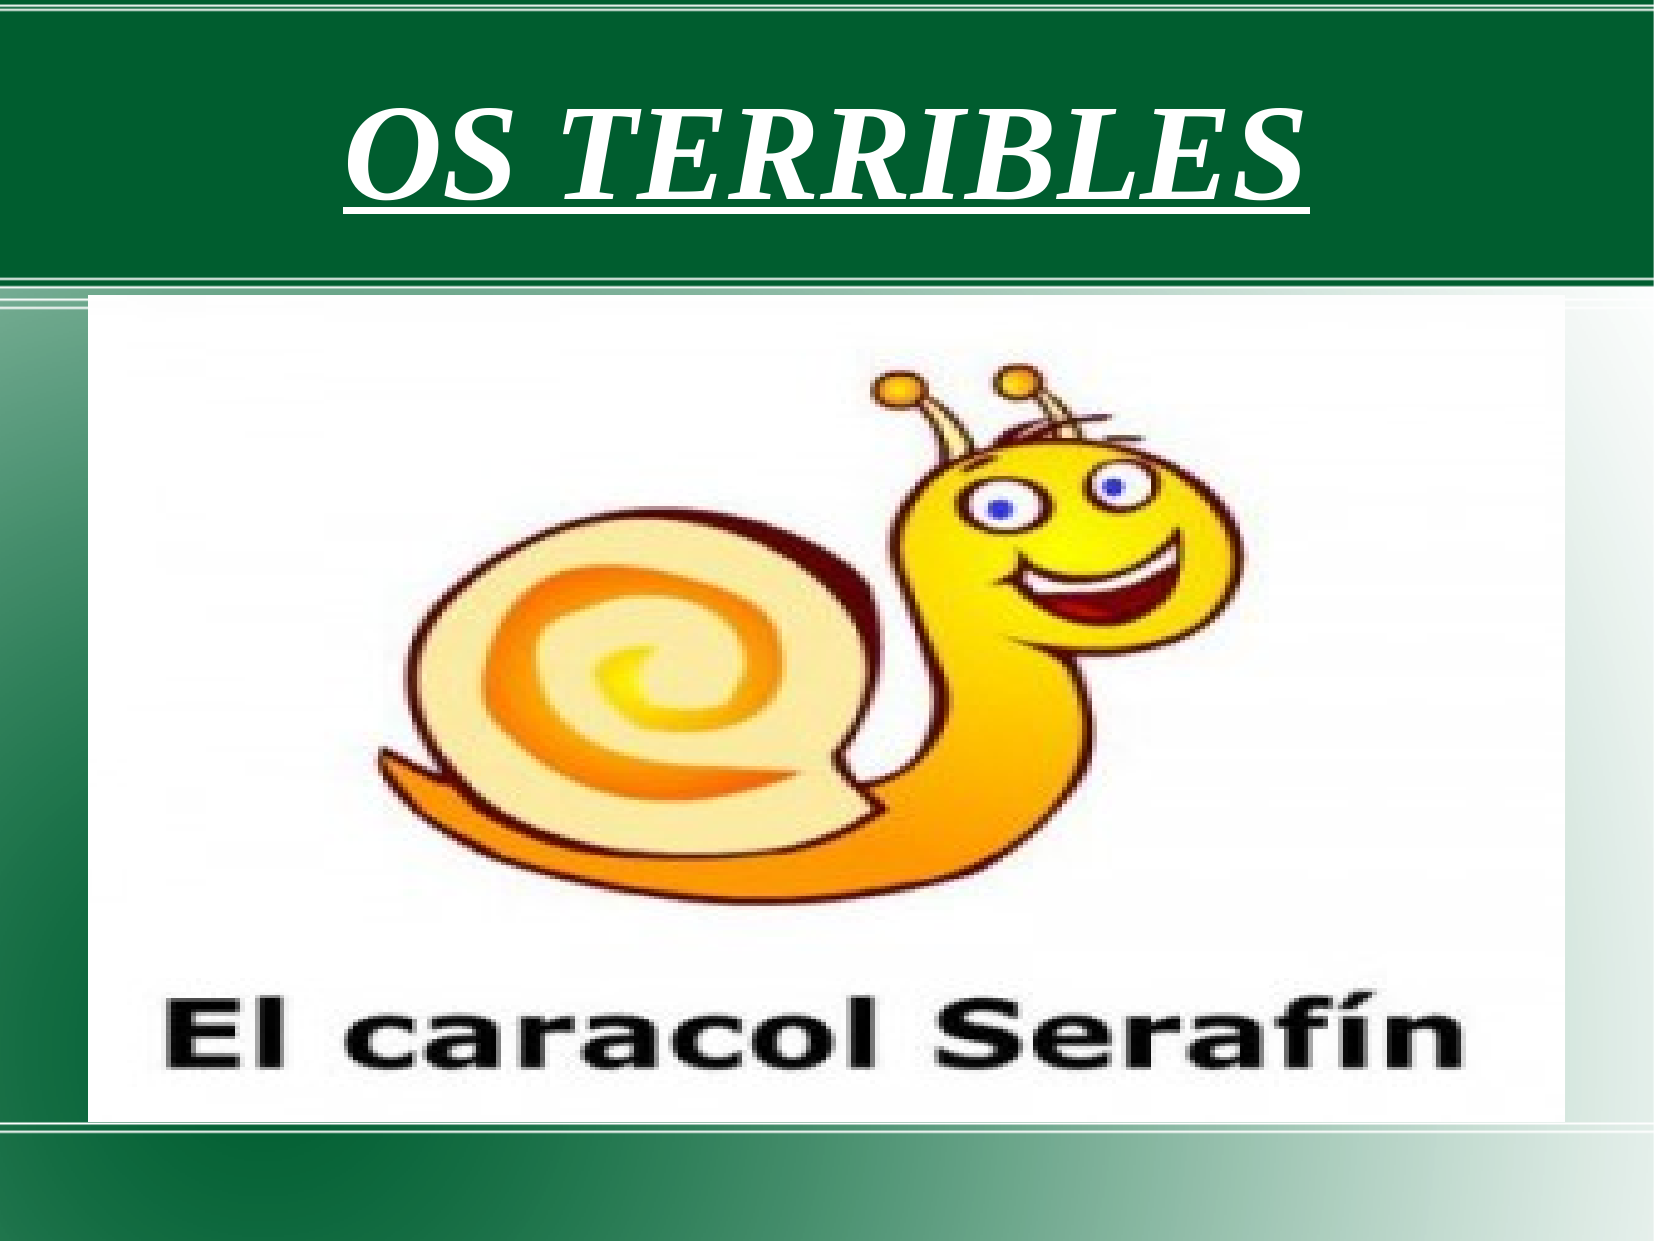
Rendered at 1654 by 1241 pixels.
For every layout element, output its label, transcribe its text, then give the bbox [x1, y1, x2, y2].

title OS TERRIBLES [82, 49, 1571, 257]
picture [0, 0, 1654, 1241]
